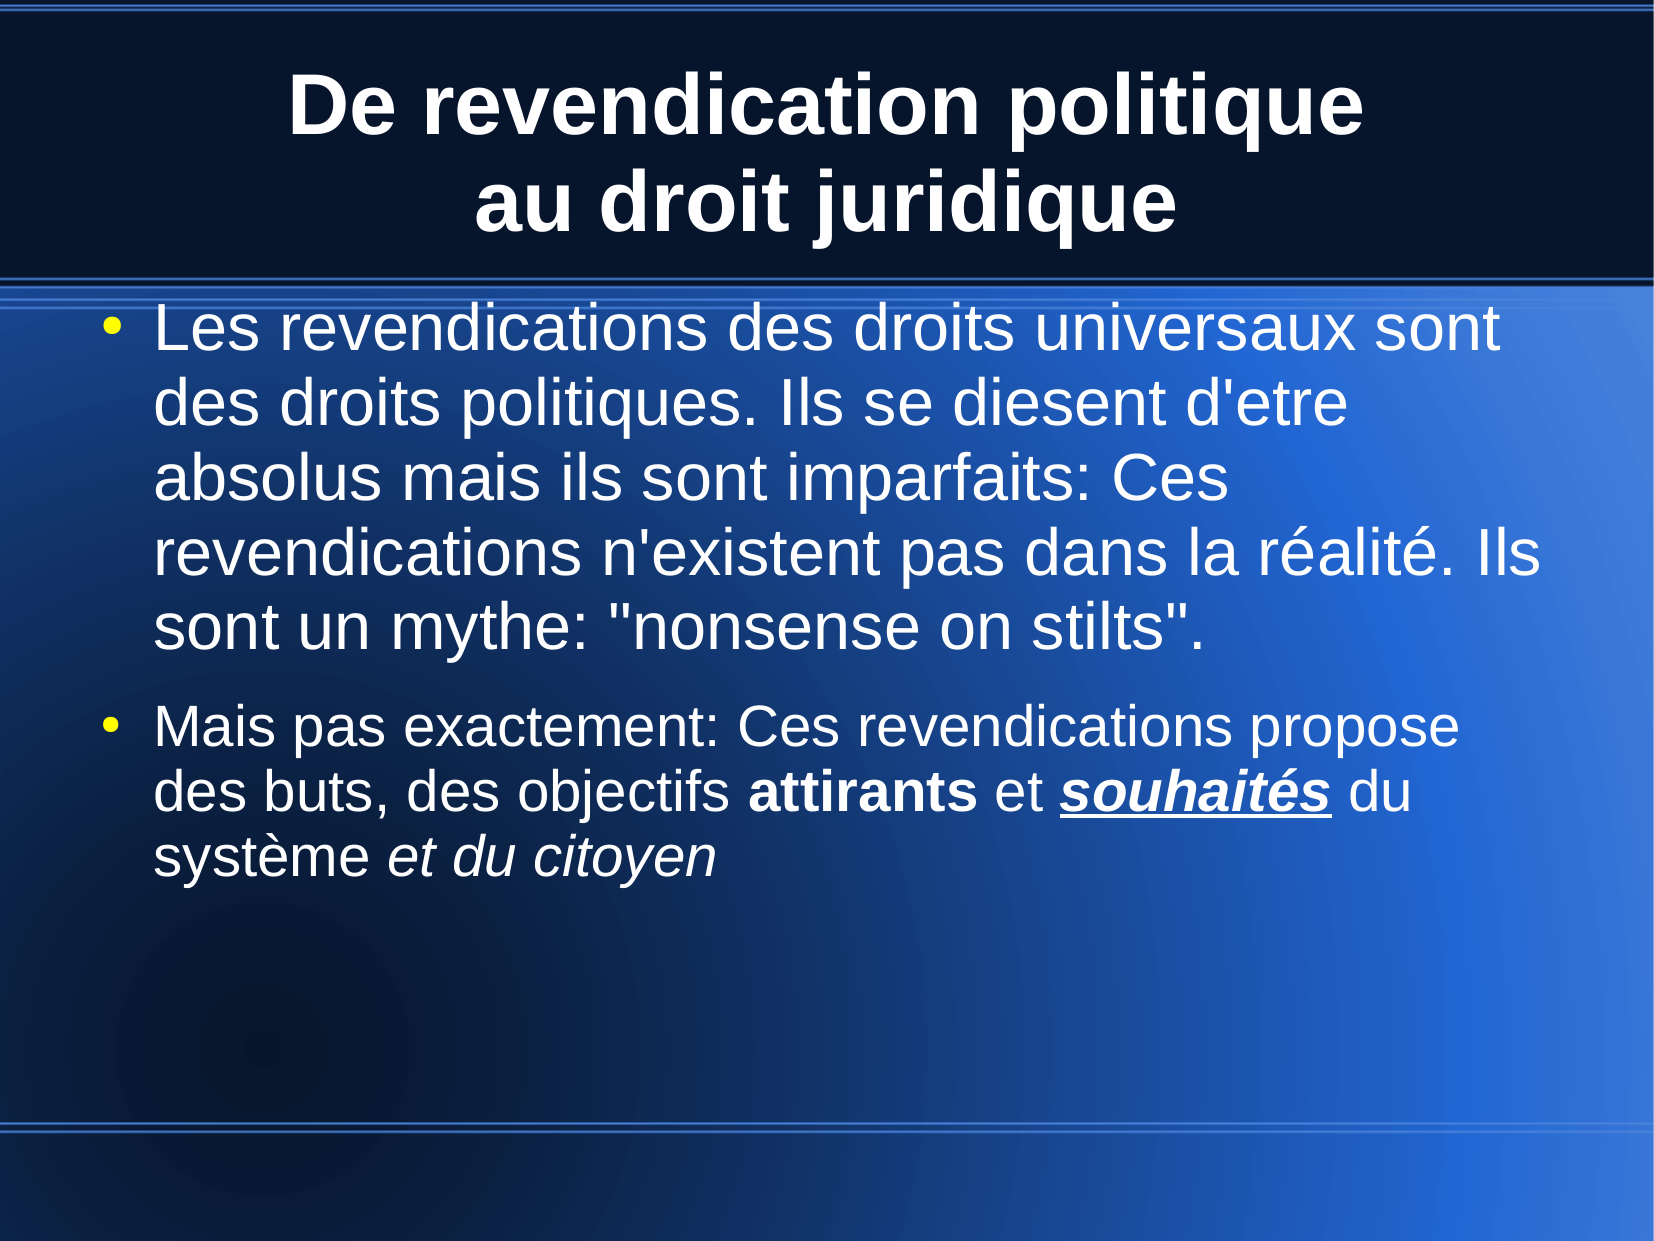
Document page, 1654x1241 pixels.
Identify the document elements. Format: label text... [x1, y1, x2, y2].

title De revendication politique au droit juridique [82, 49, 1571, 257]
picture [0, 0, 1654, 1241]
list Les revendications des droits universaux sont des droits politiques. Ils se diesent d'etre absolus mais ils sont imparfaits: Ces revendications n'existent pas dans la réalité. Ils sont un mythe: "nonsense on stilts". Mais pas exactement: Ces revendications propose des buts, des objectifs attirants et souhaités du système et du citoyen [82, 290, 1571, 1109]
